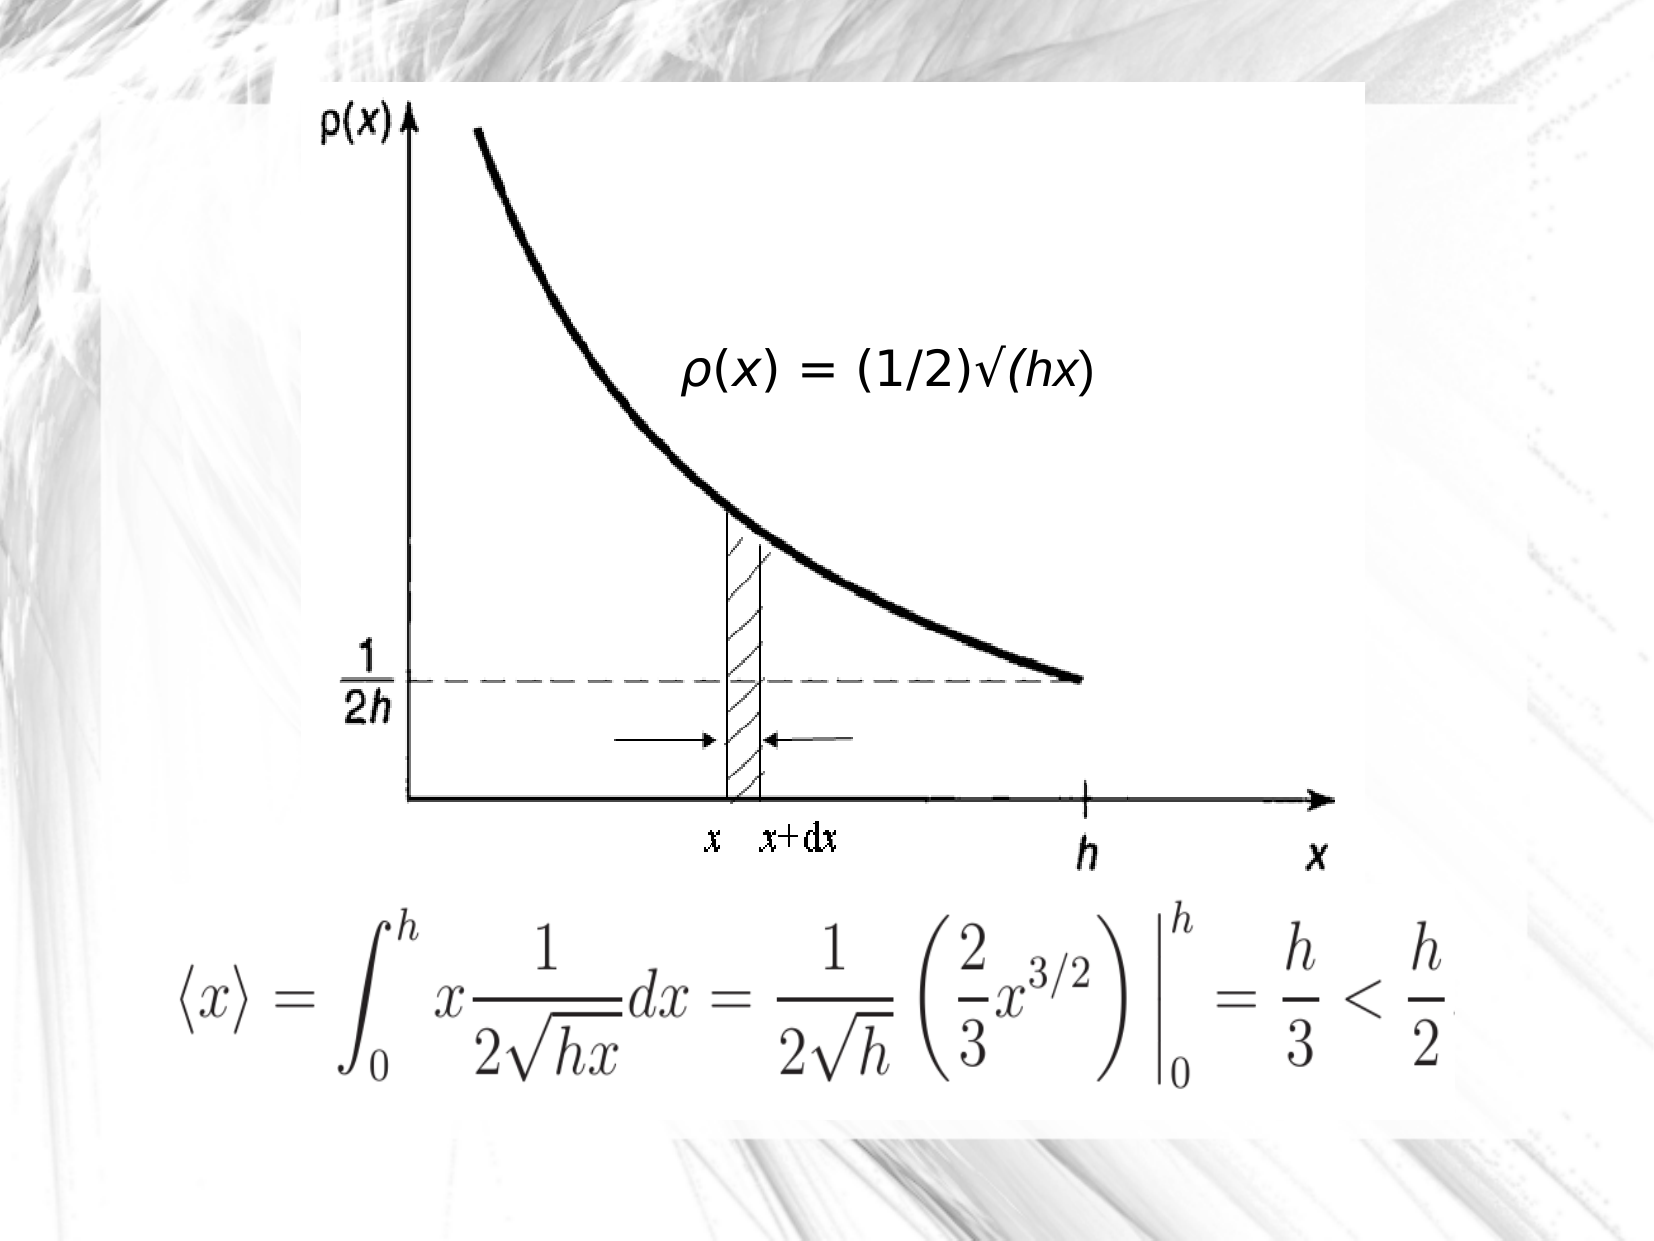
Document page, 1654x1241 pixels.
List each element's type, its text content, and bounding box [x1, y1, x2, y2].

picture [0, 0, 1654, 1241]
text_box ρ(x) = (1/2)√(hx) [666, 334, 1111, 406]
